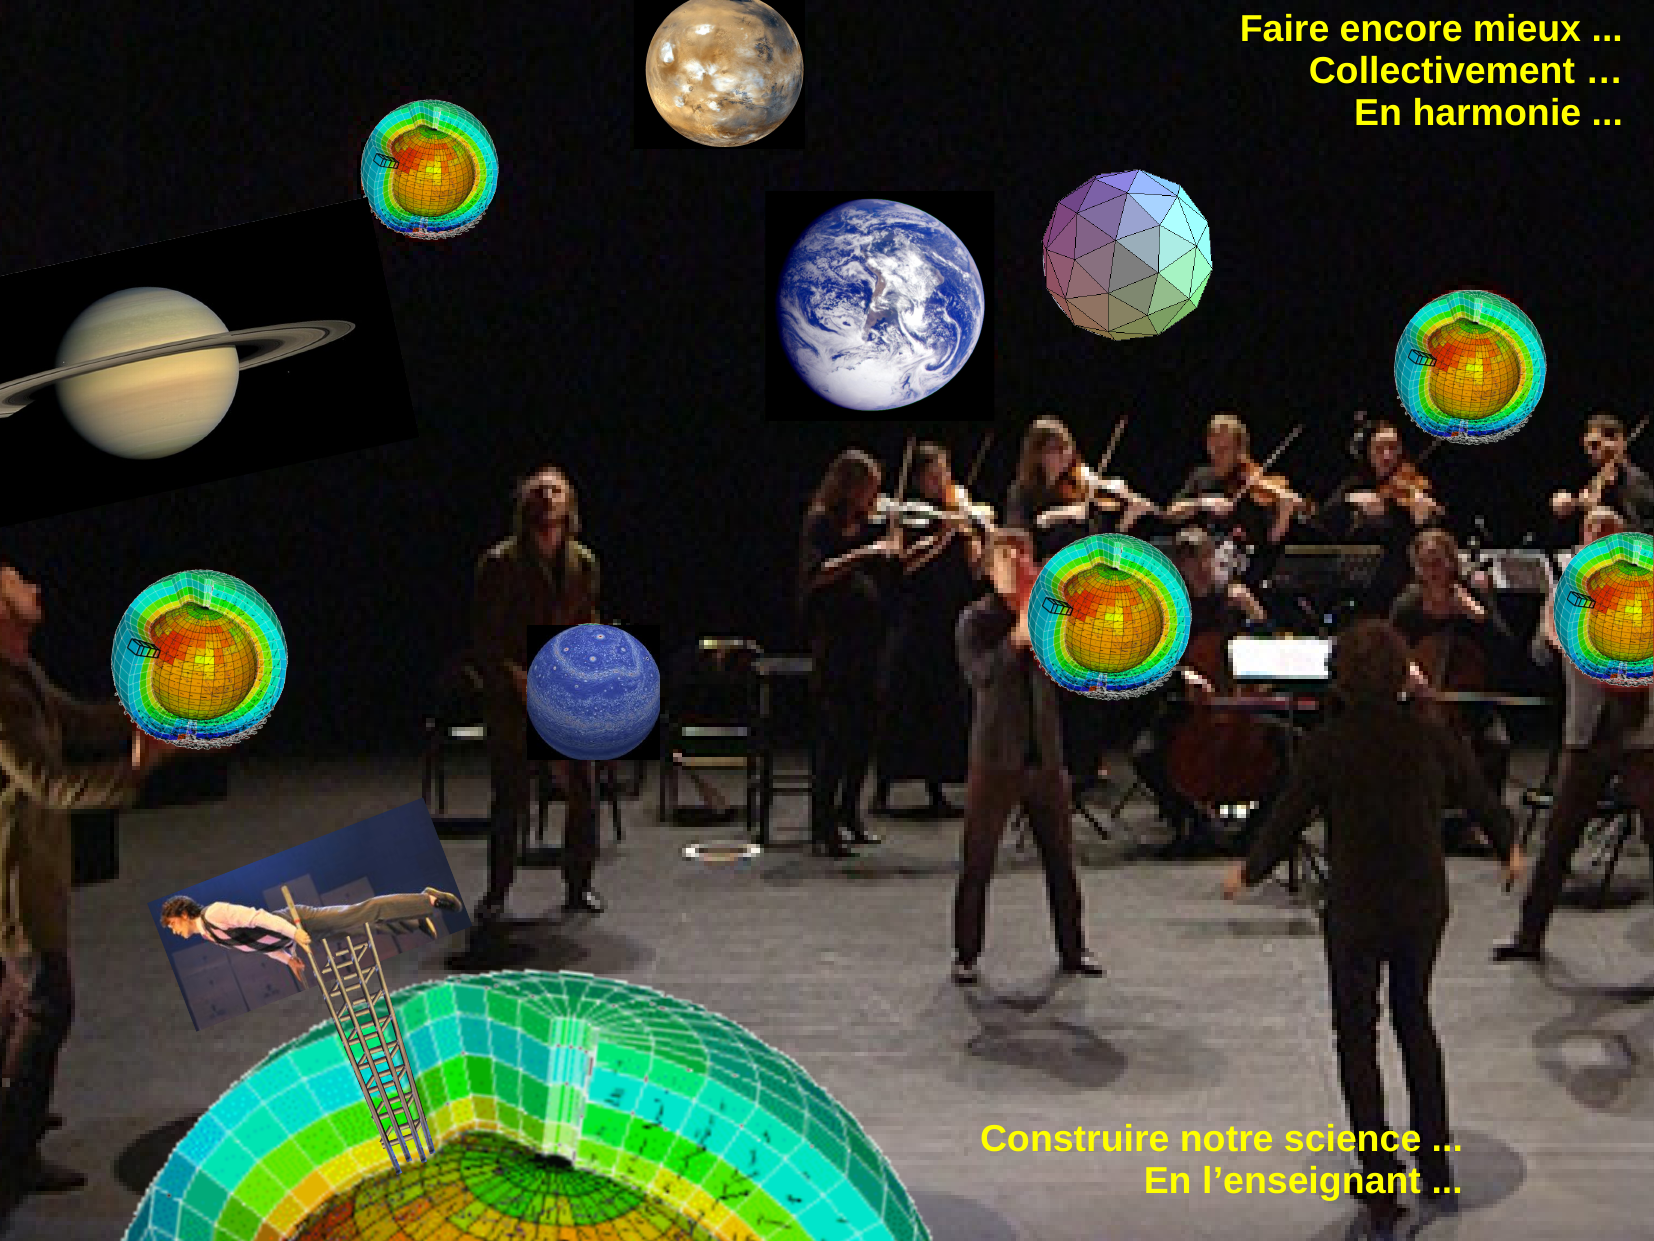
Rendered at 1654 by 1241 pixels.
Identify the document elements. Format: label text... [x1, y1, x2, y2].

text_box Construire notre science ... En l’enseignant ... [965, 1110, 1479, 1241]
picture [0, 0, 1654, 1241]
text_box Faire encore mieux ... Collectivement … En harmonie ... [1224, 0, 1654, 141]
